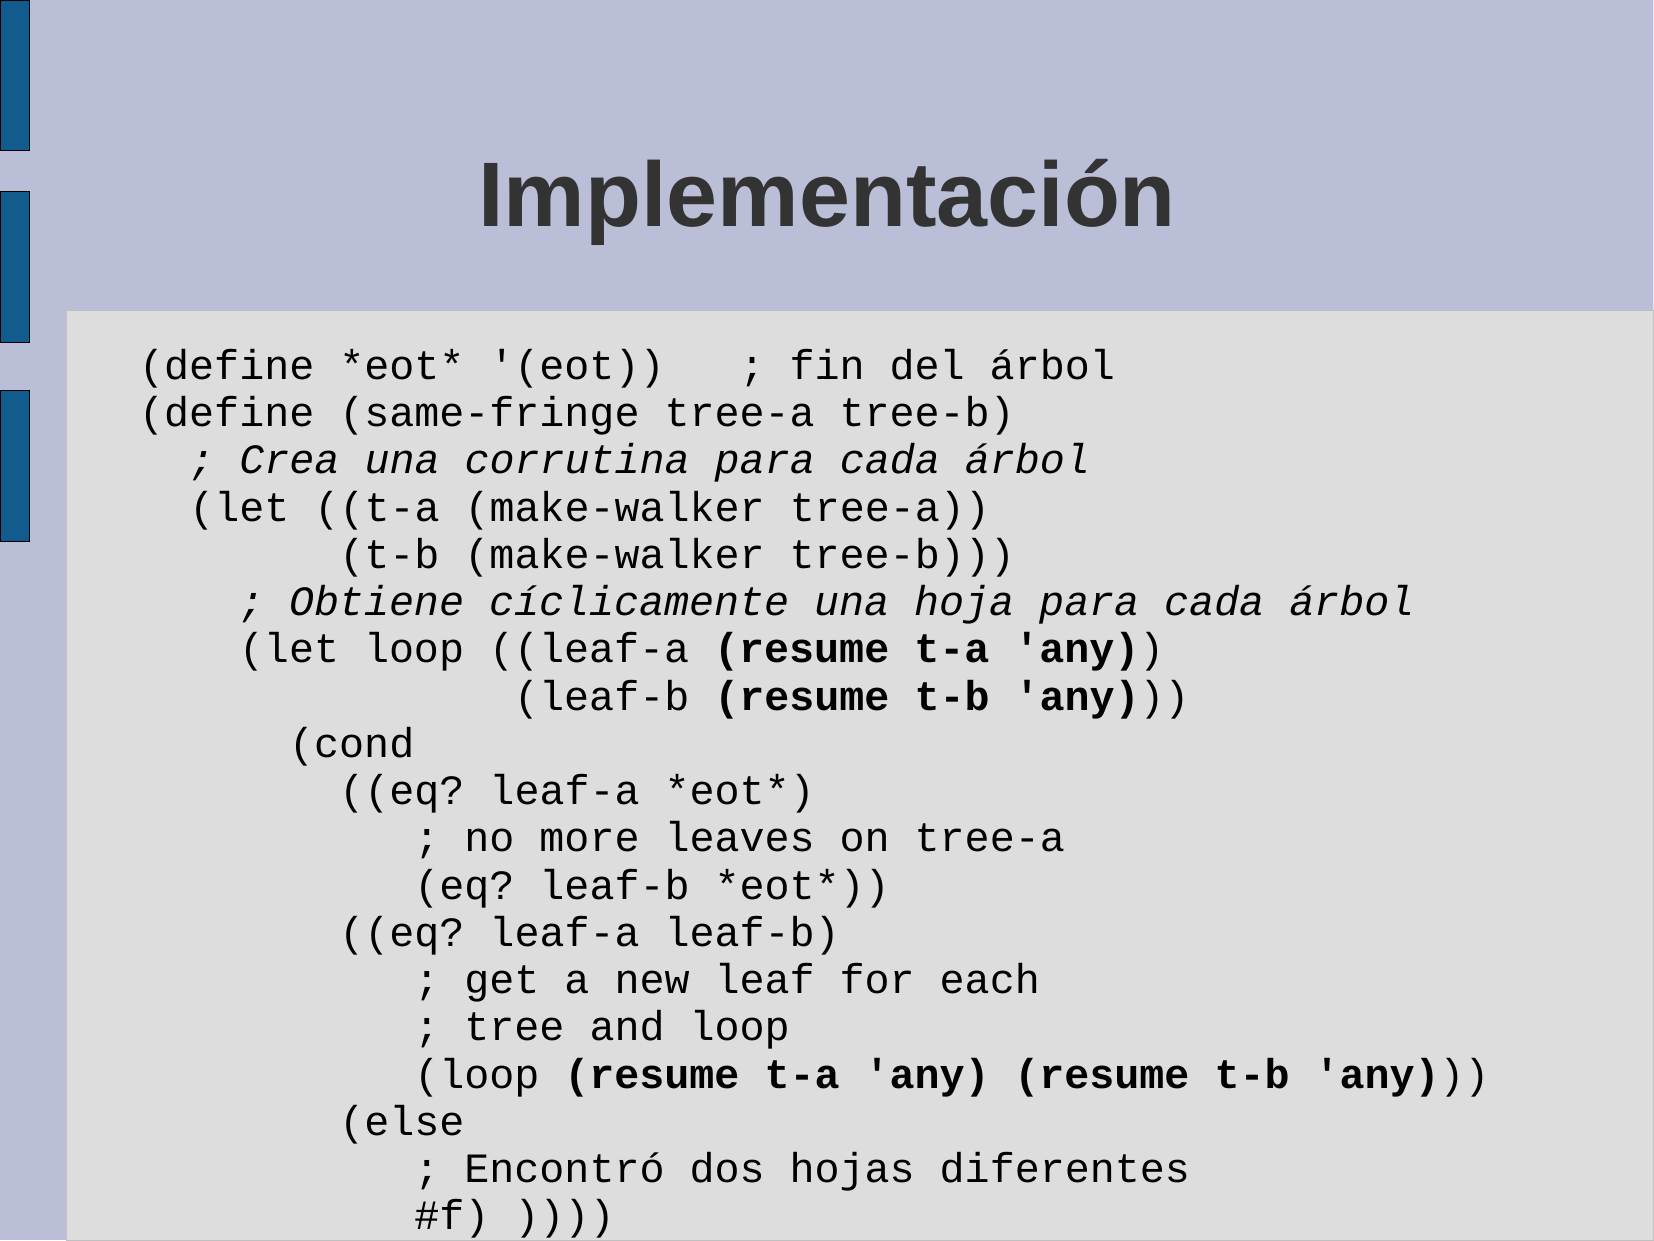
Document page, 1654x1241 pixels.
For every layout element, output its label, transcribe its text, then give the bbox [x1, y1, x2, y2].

list (define *eot* '(eot)) ; fin del árbol (define (same-fringe tree-a tree-b) ; Crea una corrutina para cada árbol (let ((t-a (make-walker tree-a)) (t-b (make-walker tree-b))) ; Obtiene cíclicamente una hoja para cada árbol (let loop ((leaf-a (resume t-a 'any)) (leaf-b (resume t-b 'any))) (cond ((eq? leaf-a *eot*) ; no more leaves on tree-a (eq? leaf-b *eot*)) ((eq? leaf-a leaf-b) ; get a new leaf for each ; tree and loop (loop (resume t-a 'any) (resume t-b 'any))) (else ; Encontró dos hojas diferentes #f) )))) [121, 344, 1534, 1206]
title Implementación [121, 98, 1534, 291]
